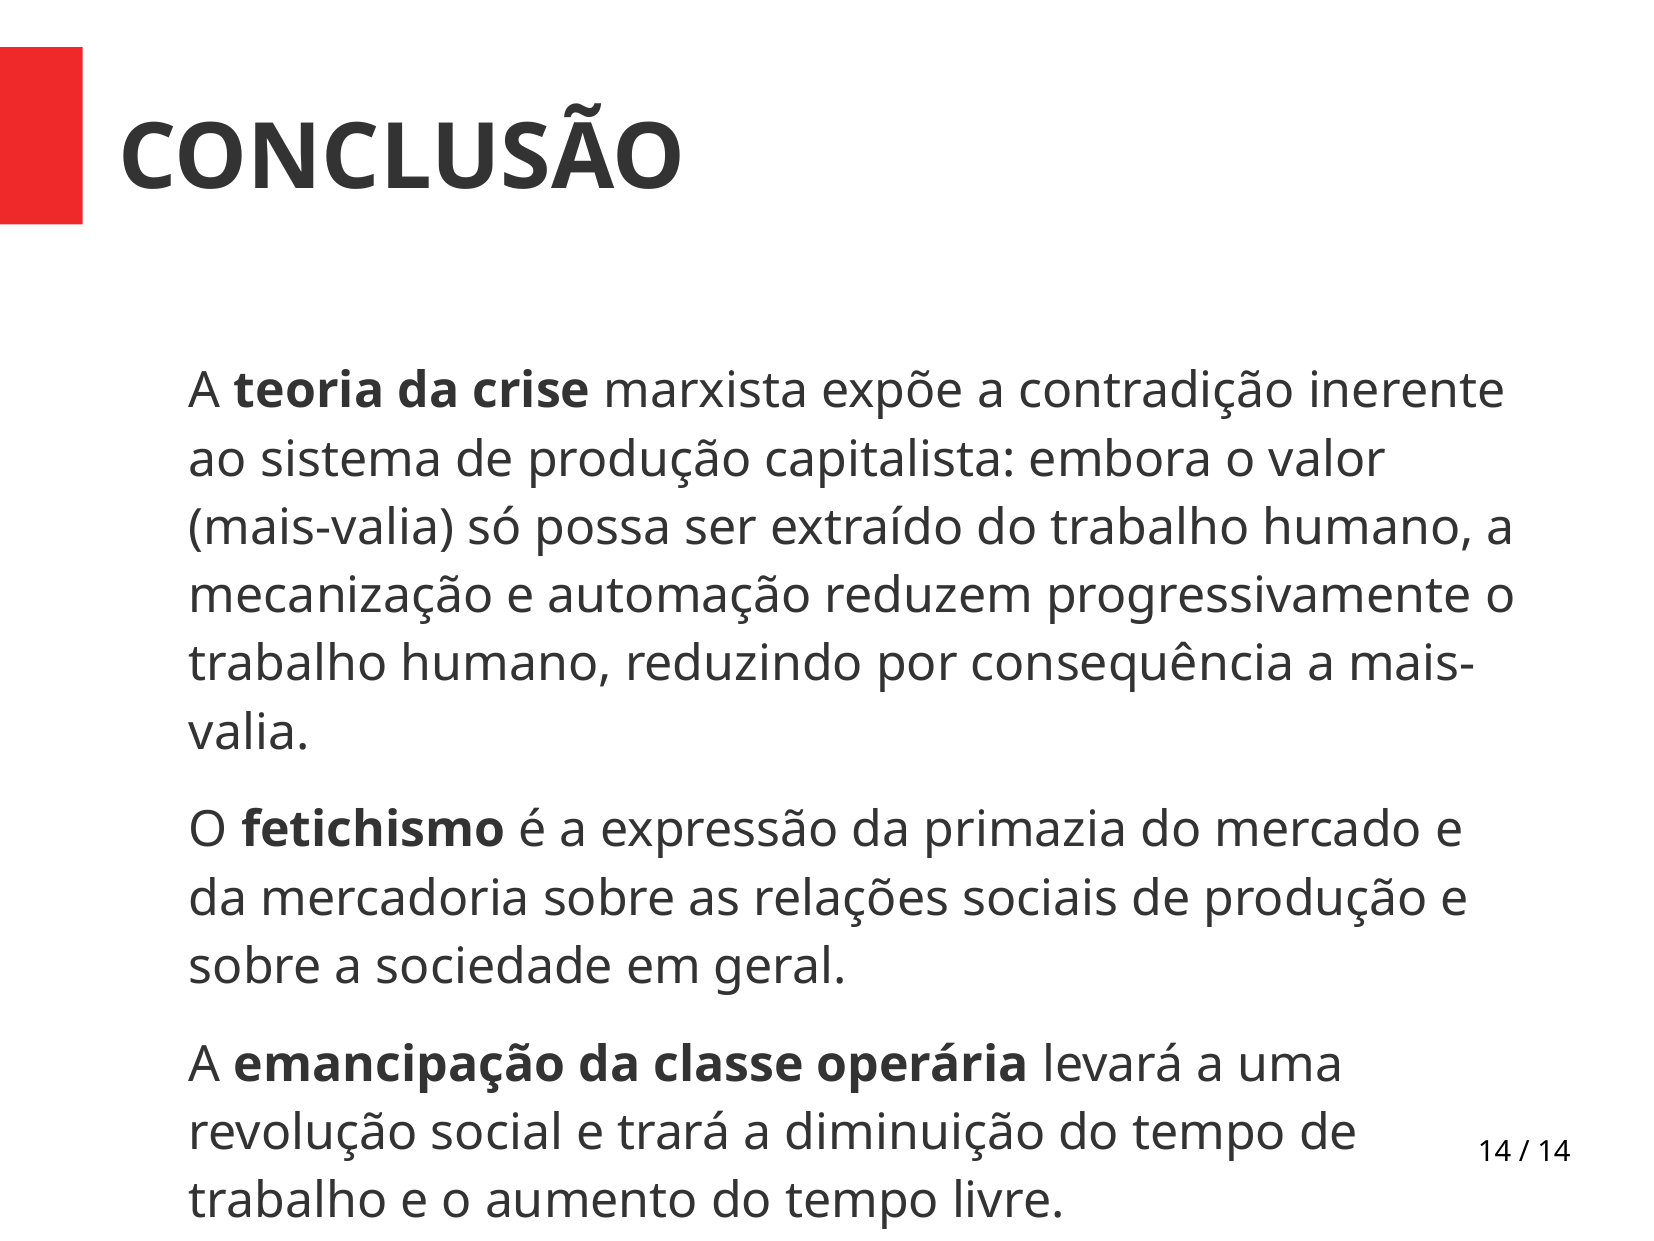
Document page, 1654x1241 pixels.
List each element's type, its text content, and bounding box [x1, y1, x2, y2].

title CONCLUSÃO [118, 49, 1571, 257]
list A teoria da crise marxista expõe a contradição inerente ao sistema de produção capitalista: embora o valor (mais-valia) só possa ser extraído do trabalho humano, a mecanização e automação reduzem progressivamente o trabalho humano, reduzindo por consequência a mais-valia. O fetichismo é a expressão da primazia do mercado e da mercadoria sobre as relações sociais de produção e sobre a sociedade em geral. A emancipação da classe operária levará a uma revolução social e trará a diminuição do tempo de trabalho e o aumento do tempo livre. [118, 354, 1536, 1074]
